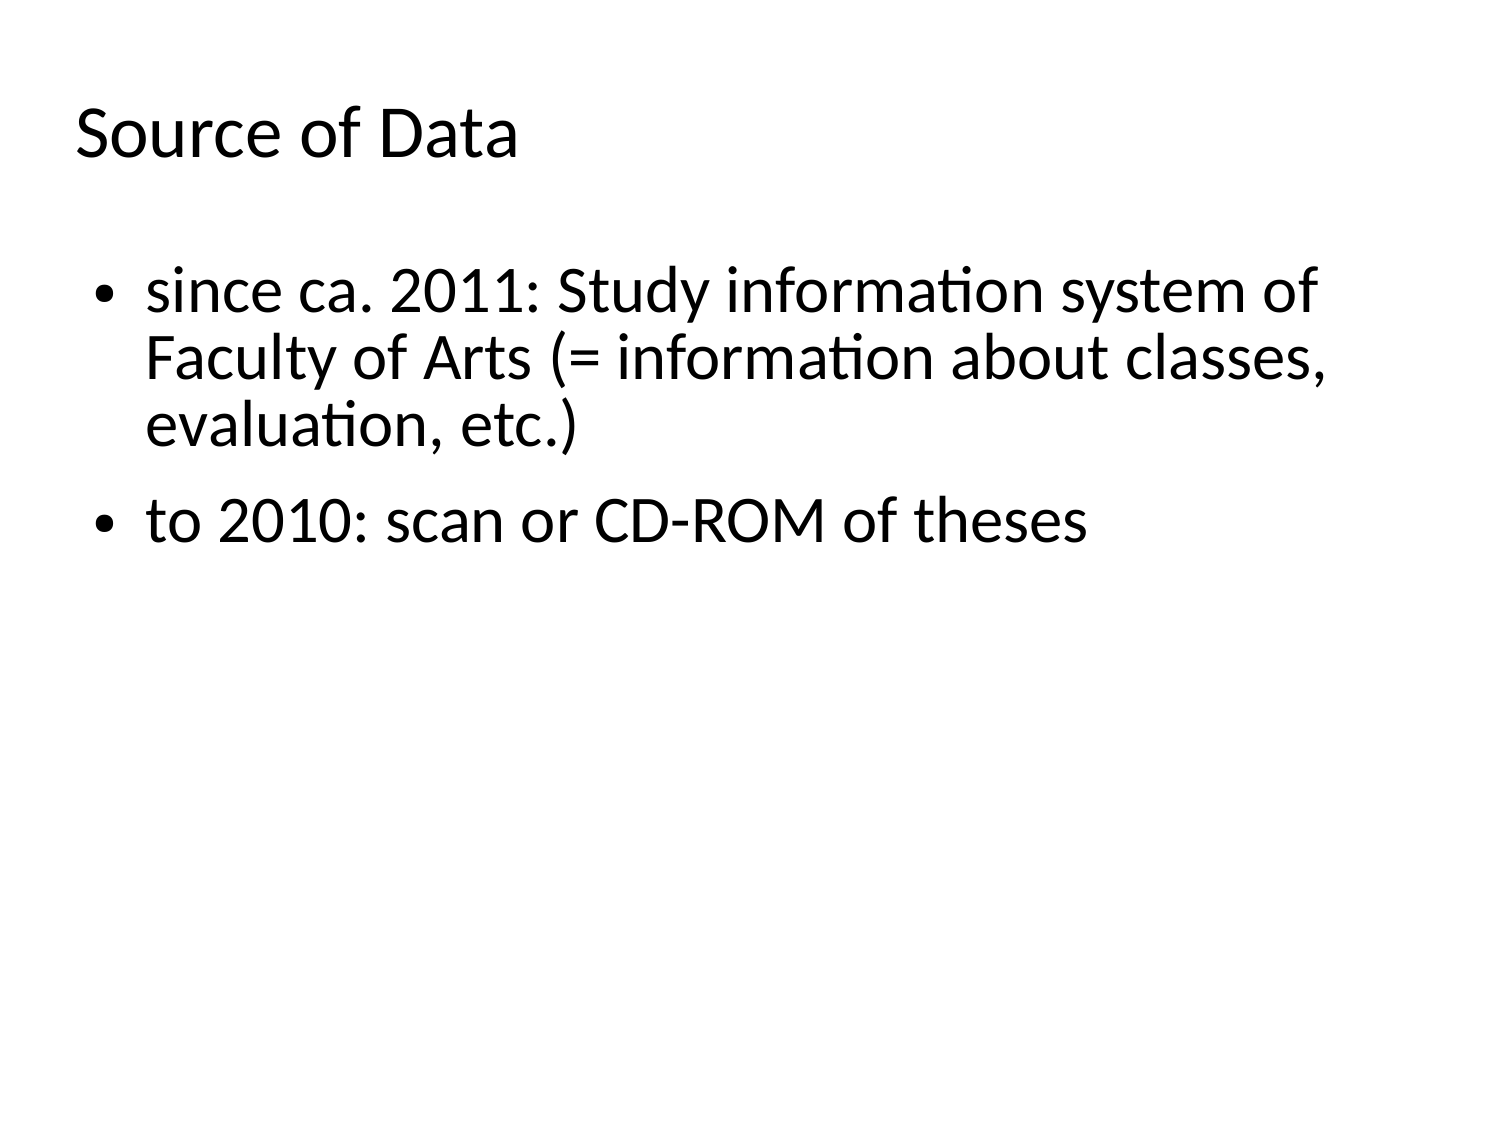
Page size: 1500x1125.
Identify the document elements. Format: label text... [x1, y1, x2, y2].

title Source of Data [75, 45, 1425, 233]
list since ca. 2011: Study information system of Faculty of Arts (= information about classes, evaluation, etc.) to 2010: scan or CD-ROM of theses [75, 262, 1425, 1005]
